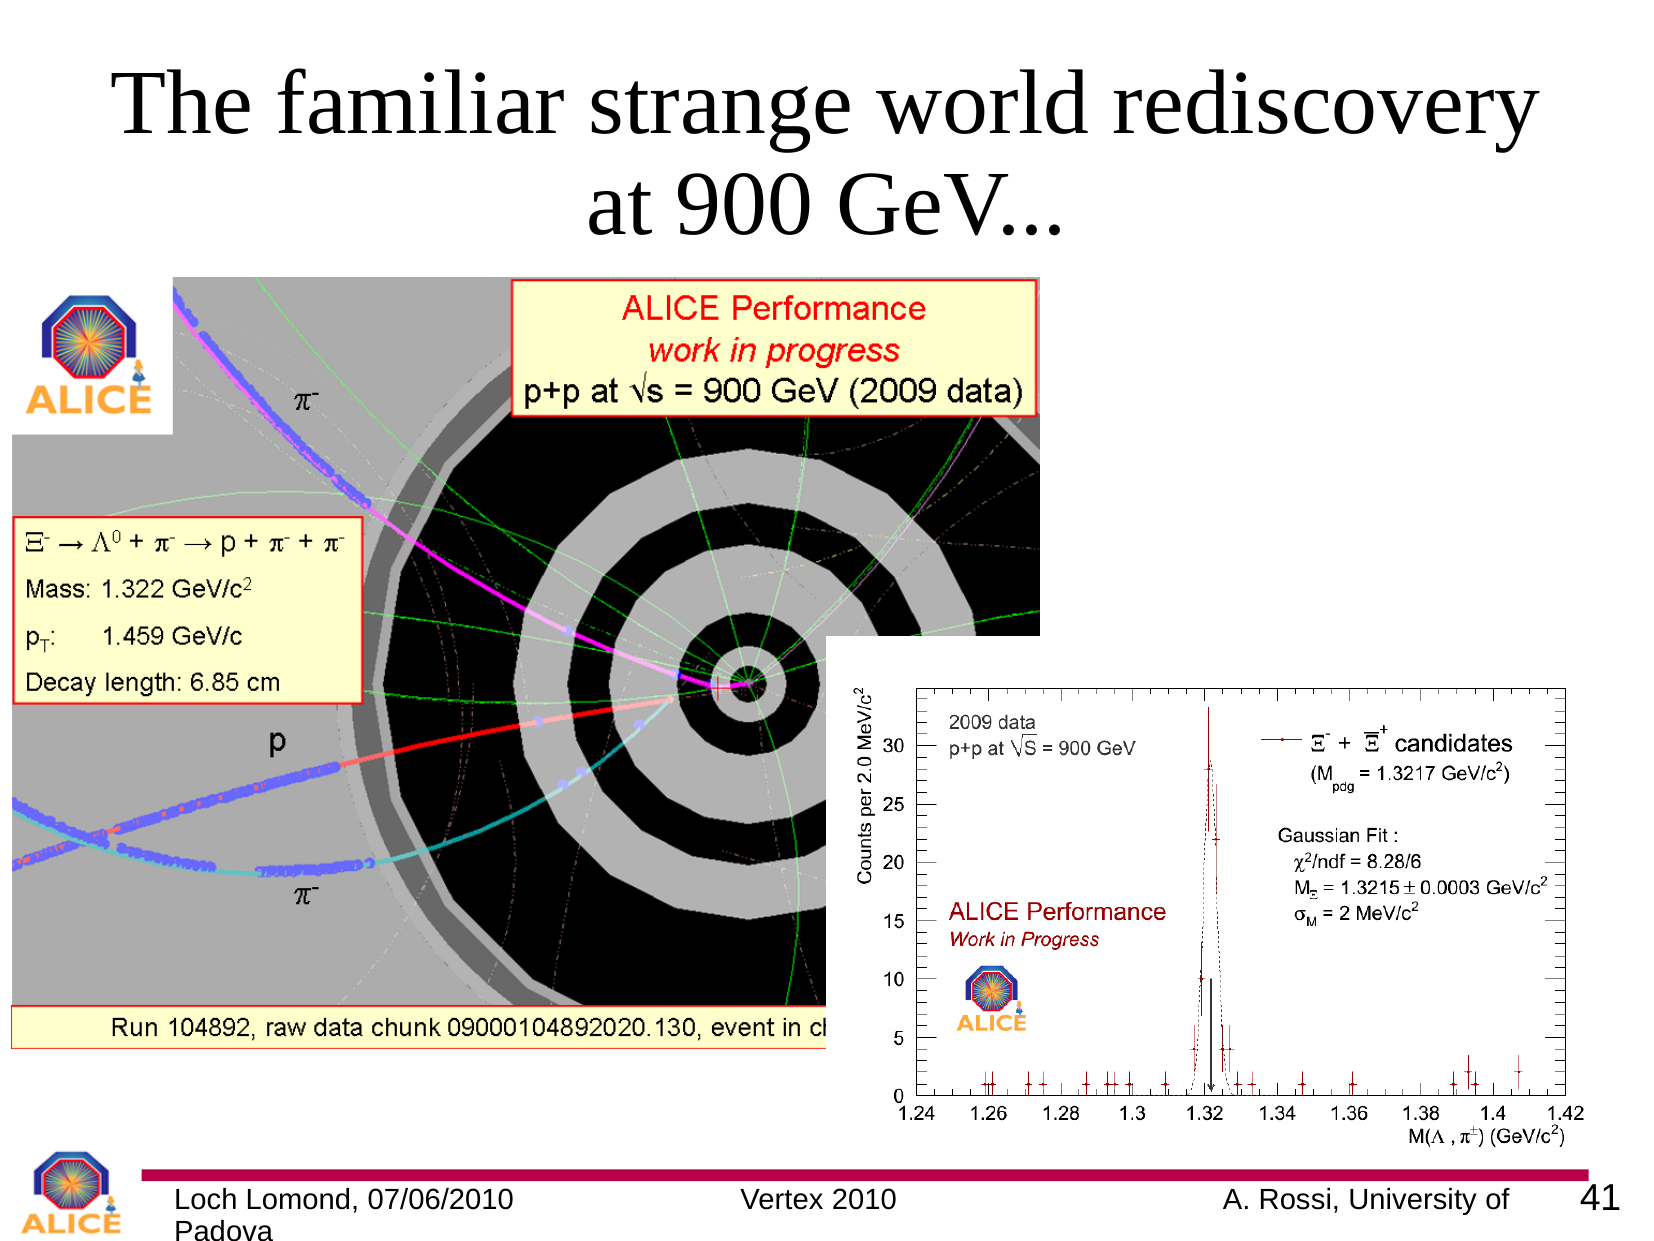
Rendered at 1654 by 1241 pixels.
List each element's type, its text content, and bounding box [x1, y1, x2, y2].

text_box [141, 1169, 1564, 1182]
text_box 41 [1564, 1169, 1648, 1227]
picture [11, 1146, 135, 1241]
title The familiar strange world rediscovery at 900 GeV... [82, 26, 1571, 280]
picture [11, 277, 1647, 1152]
text_box Loch Lomond, 07/06/2010 Vertex 2010 A. Rossi, University of Padova [159, 1175, 1564, 1223]
